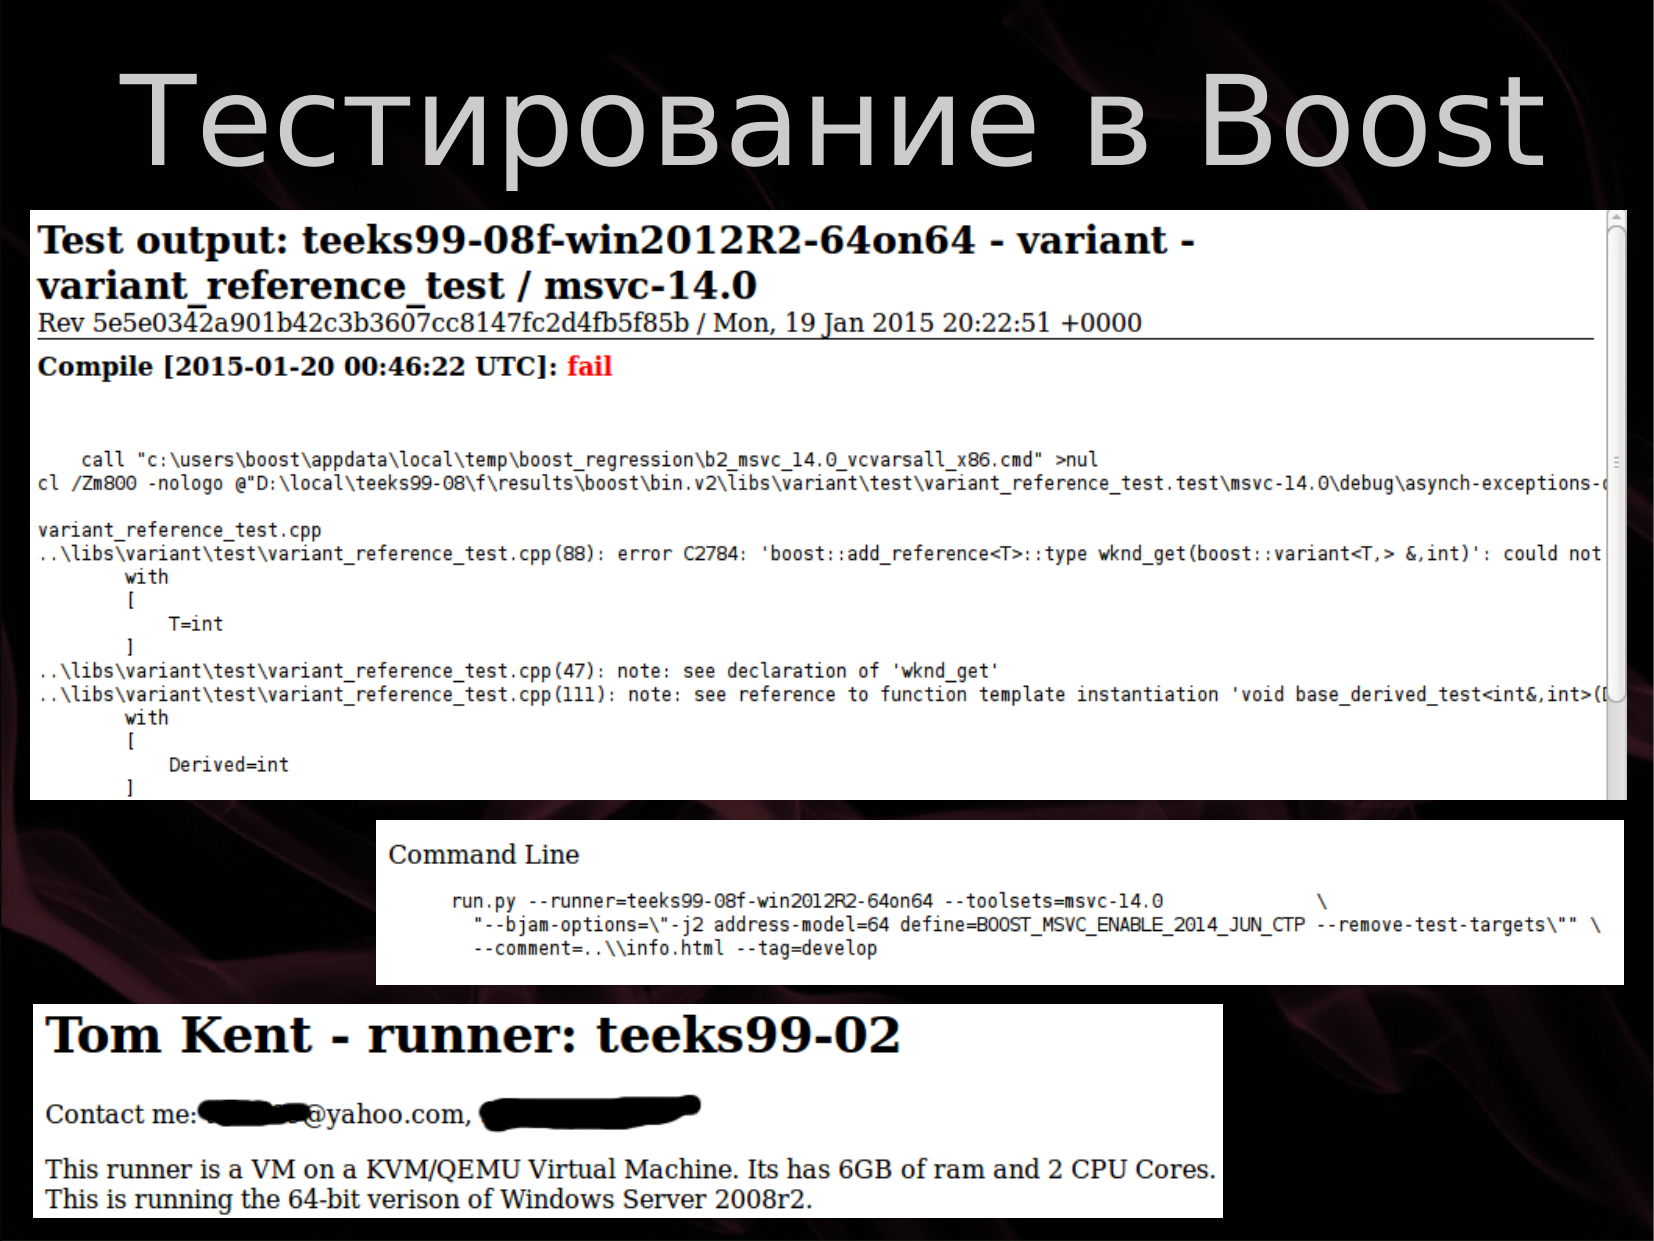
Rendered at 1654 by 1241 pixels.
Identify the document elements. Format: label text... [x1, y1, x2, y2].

picture [0, 0, 1654, 1241]
title Тестирование в Boost [90, 45, 1579, 200]
